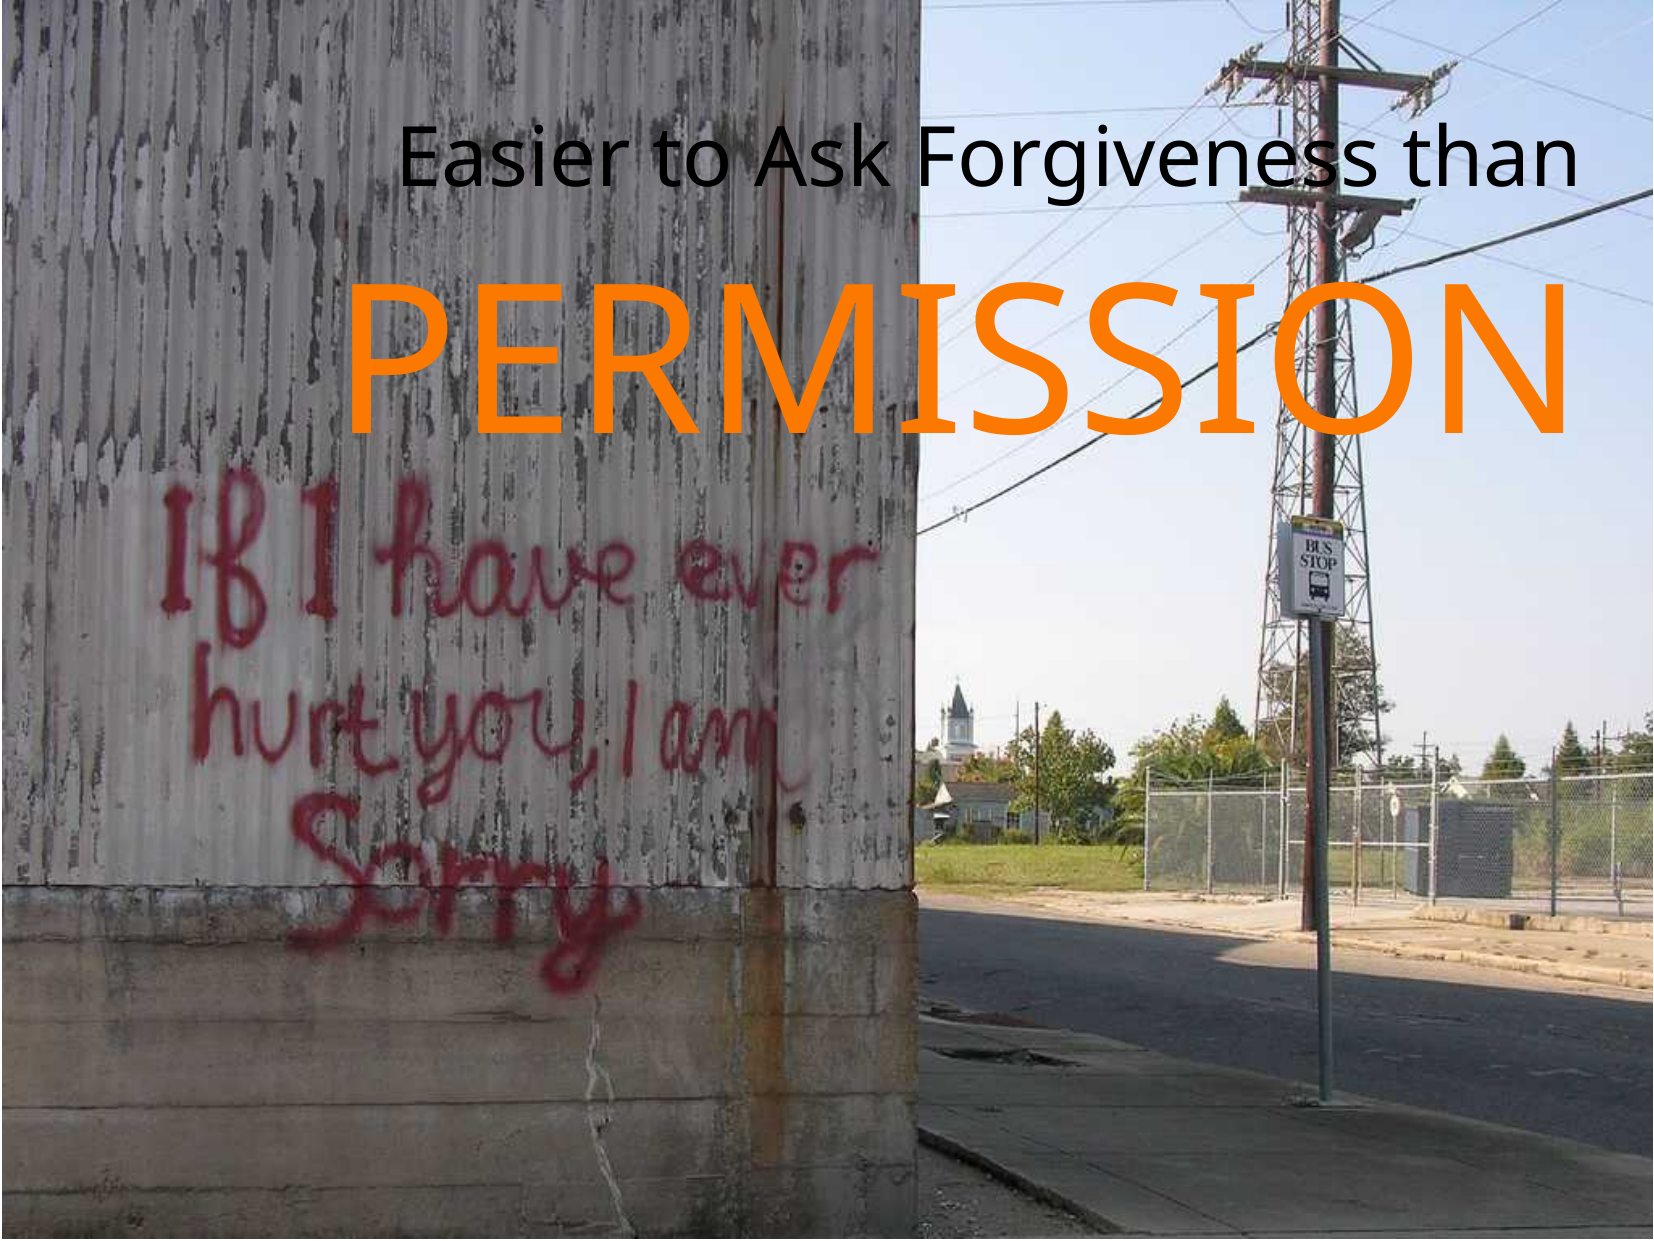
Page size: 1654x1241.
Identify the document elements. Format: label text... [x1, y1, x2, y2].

picture [2, 0, 1653, 1239]
title Easier to Ask Forgiveness than PERMISSION [299, 118, 1584, 473]
